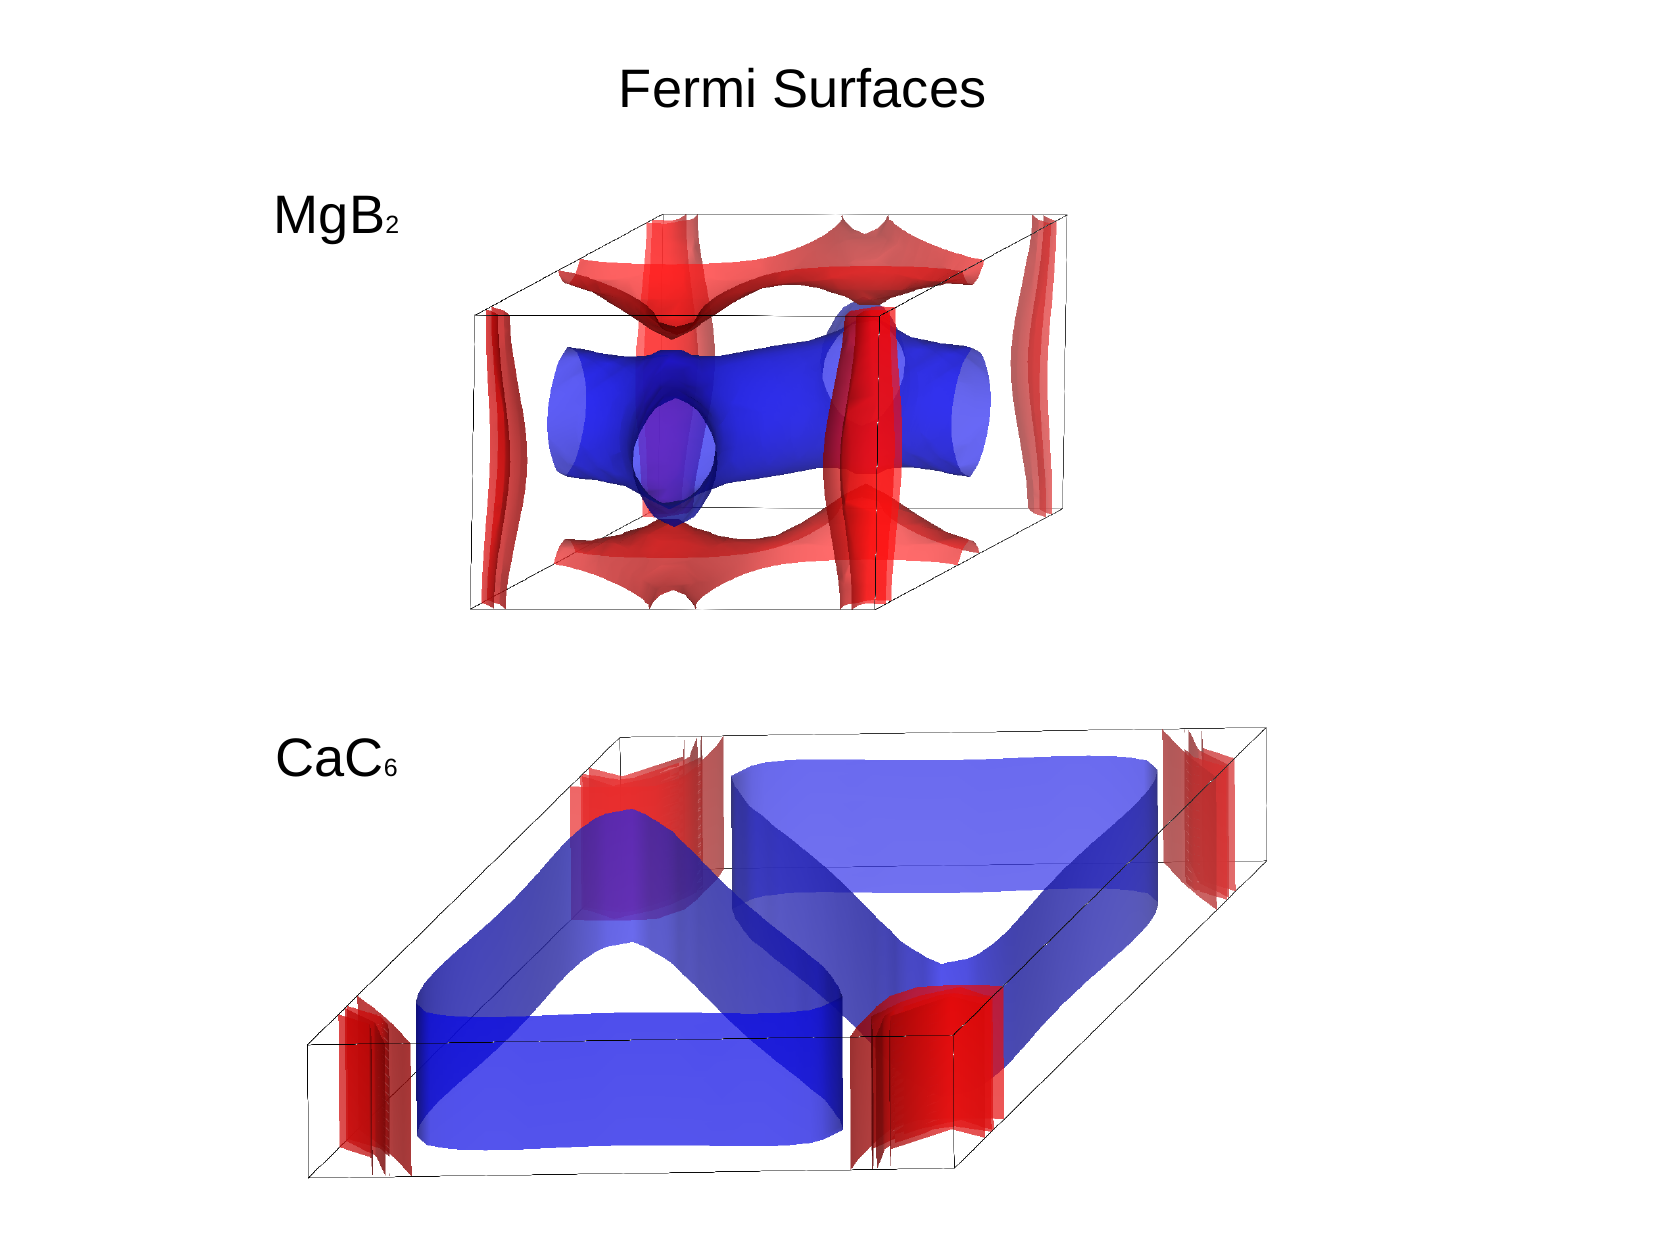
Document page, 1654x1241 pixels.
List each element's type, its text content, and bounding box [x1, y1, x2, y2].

picture [271, 684, 1312, 1196]
title MgB2 [259, 177, 414, 252]
title CaC6 [259, 720, 414, 795]
title Fermi Surfaces [578, 52, 1028, 185]
picture [452, 185, 1075, 626]
